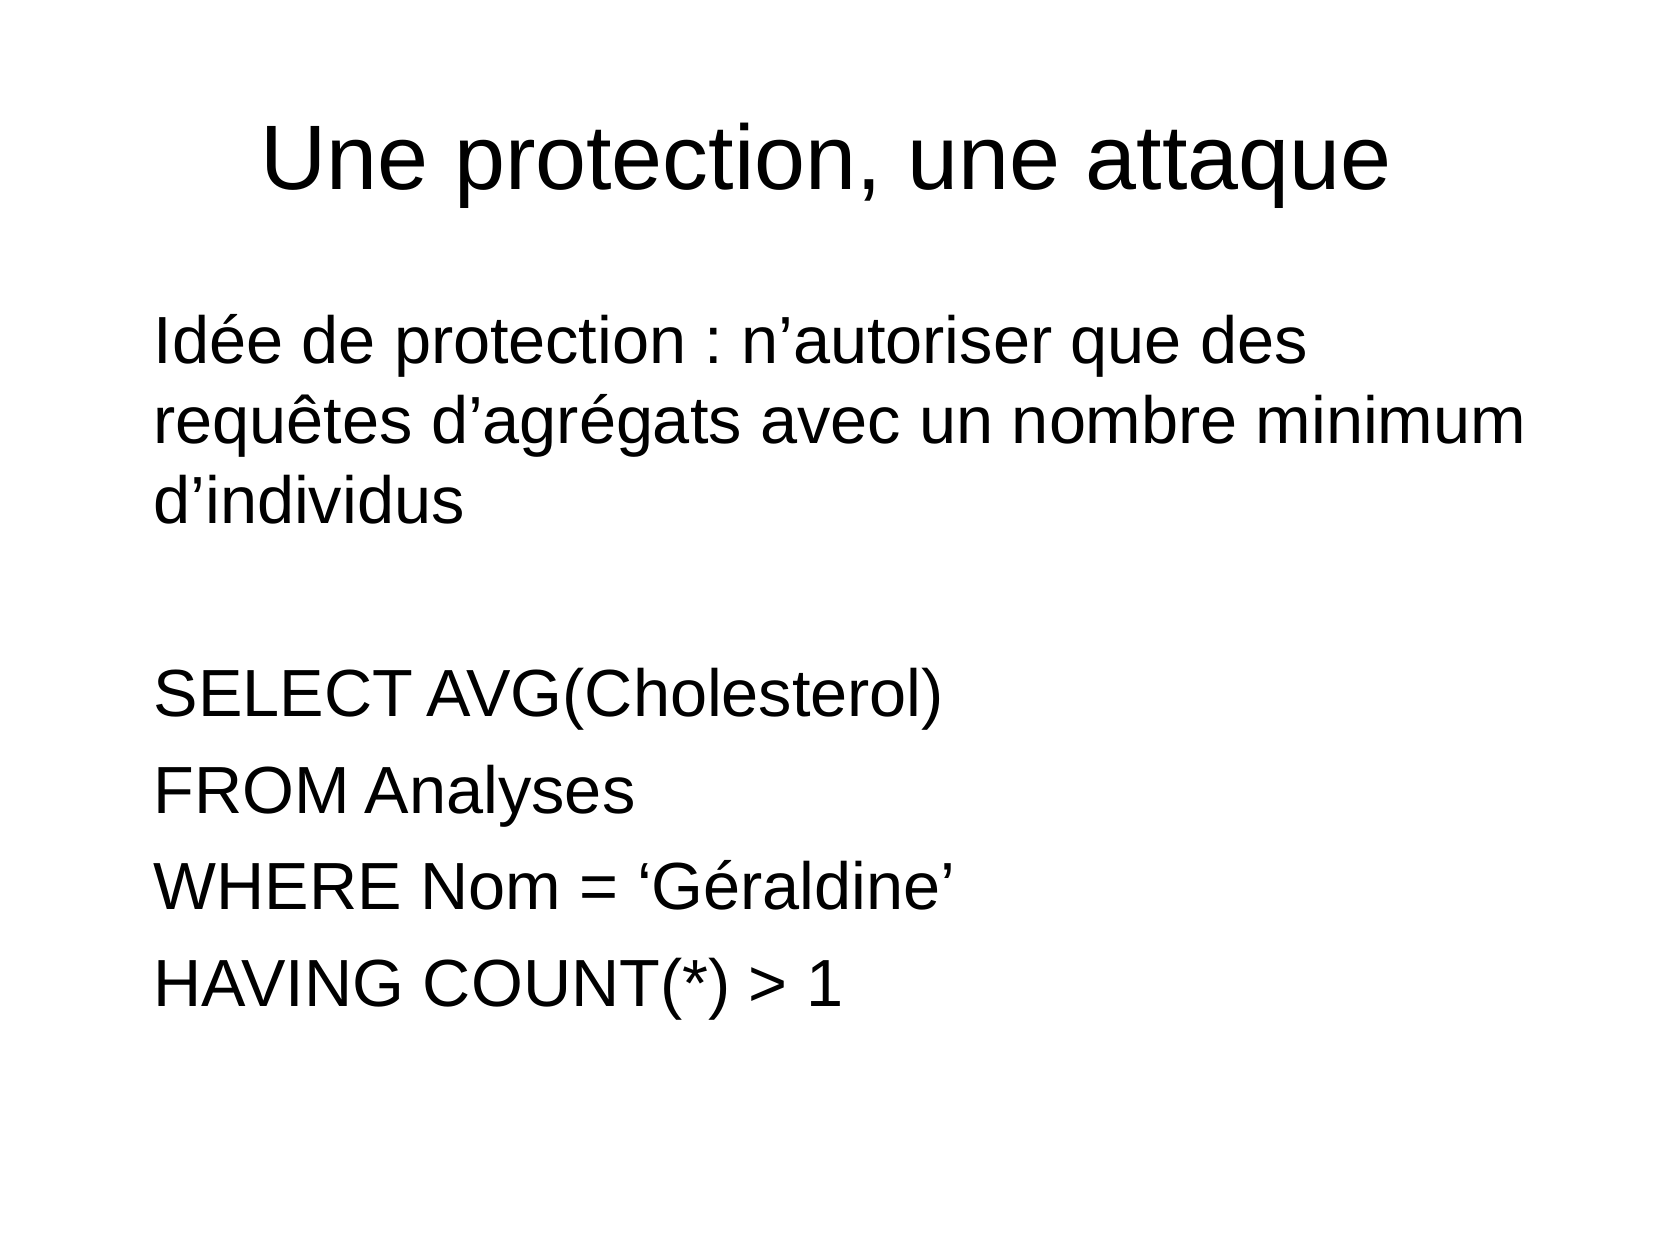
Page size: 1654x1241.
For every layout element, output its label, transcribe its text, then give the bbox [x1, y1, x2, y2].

text_box Une protection, une attaque [82, 49, 1571, 257]
text_box Idée de protection : n’autoriser que des requêtes d’agrégats avec un nombre minimum d’individus SELECT AVG(Cholesterol) FROM Analyses WHERE Nom = ‘Géraldine’ HAVING COUNT(*) > 1 [82, 289, 1571, 1108]
